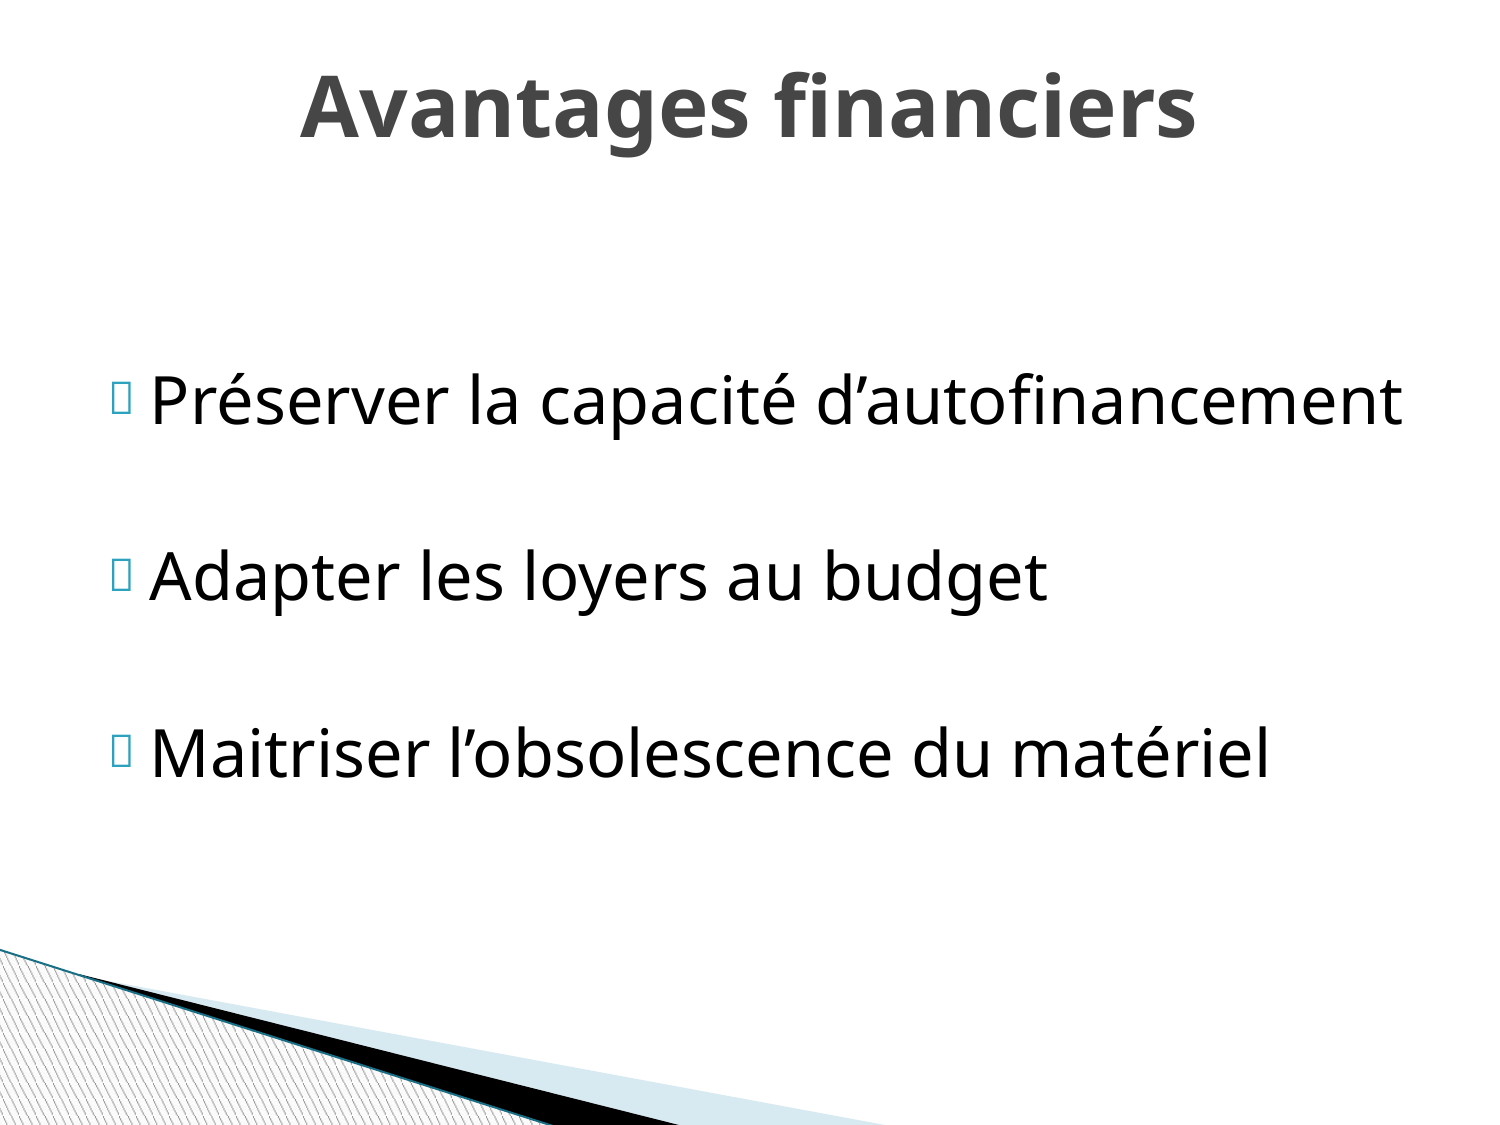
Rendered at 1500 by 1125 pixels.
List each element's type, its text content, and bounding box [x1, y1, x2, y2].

picture [0, 952, 543, 1125]
title Avantages financiers [75, 45, 1425, 233]
list Préserver la capacité d’autofinancement Adapter les loyers au budget Maitriser l’obsolescence du matériel [75, 350, 1425, 800]
